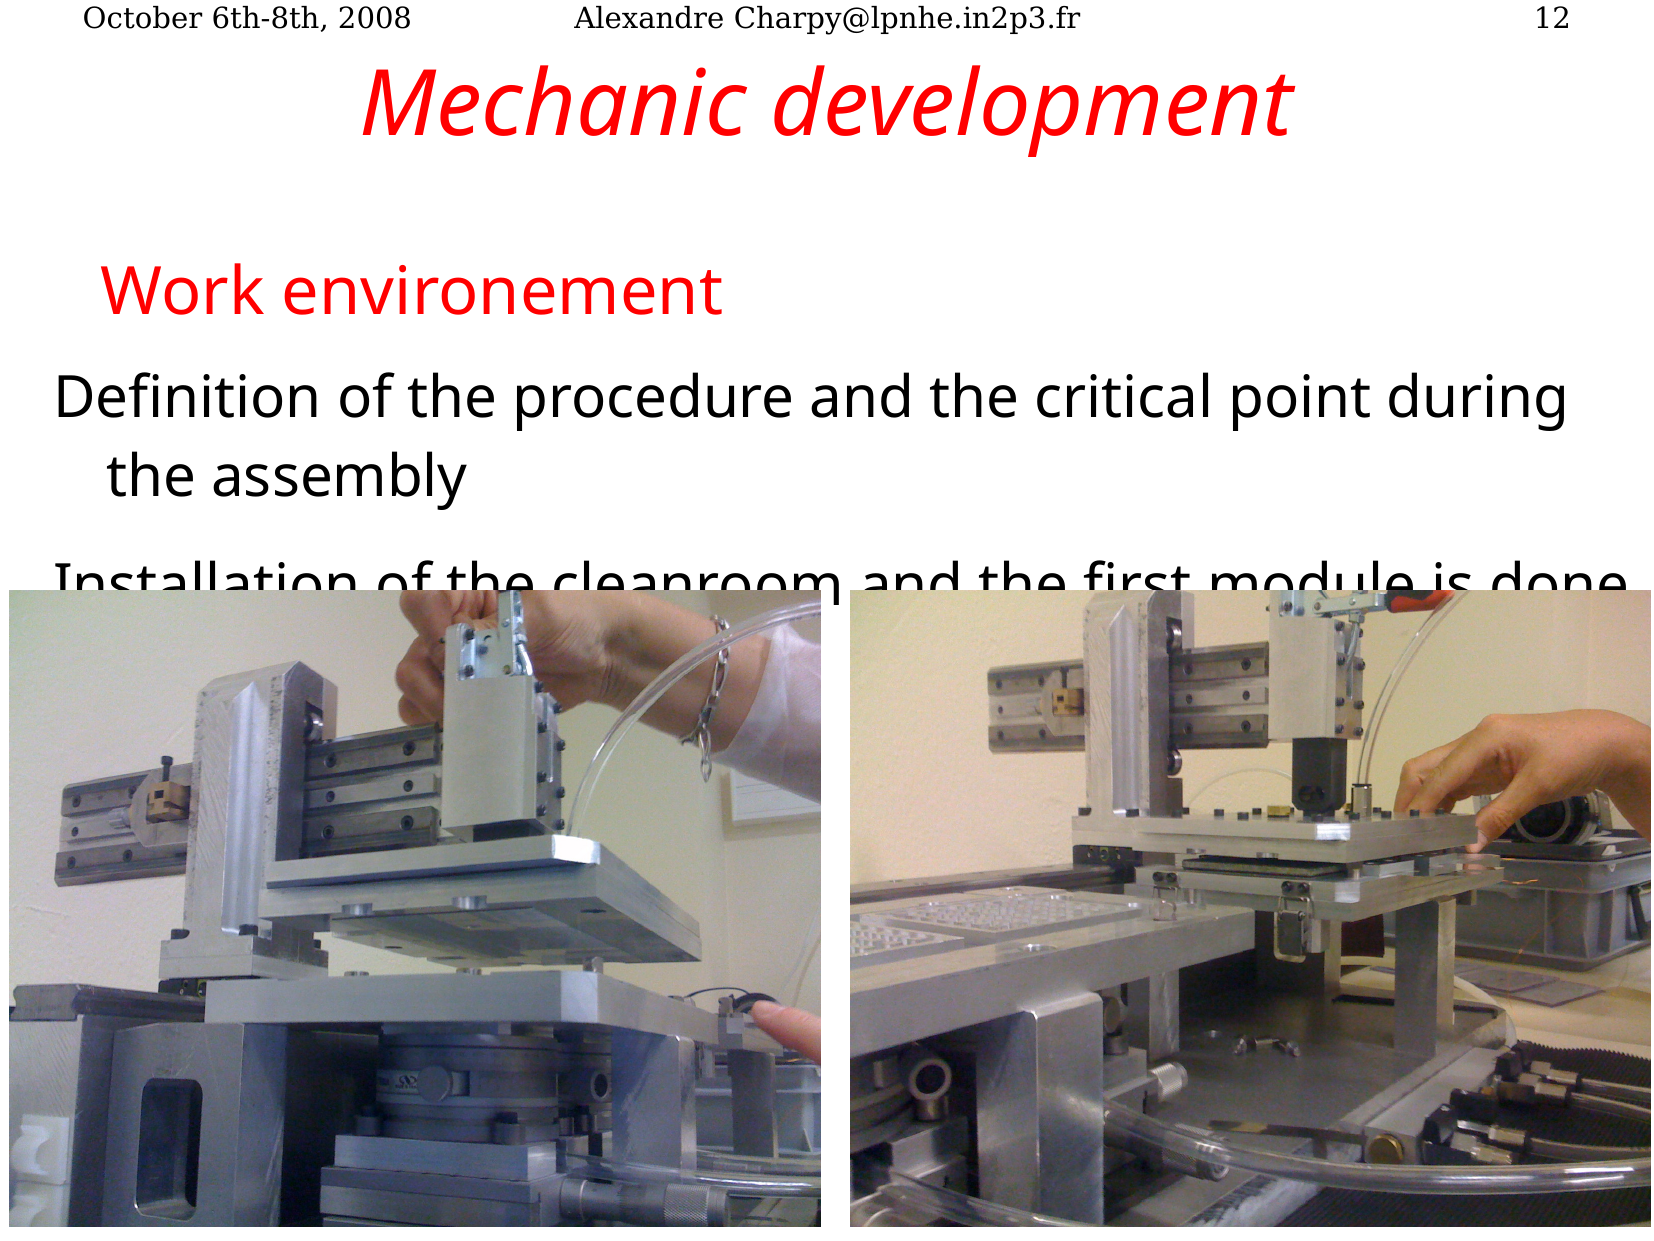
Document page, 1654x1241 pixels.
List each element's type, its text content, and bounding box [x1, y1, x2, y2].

picture [850, 590, 1651, 1227]
title Mechanic development [82, 3, 1571, 196]
list Definition of the procedure and the critical point during the assembly Installation of the cleanroom and the first module is done [35, 355, 1636, 532]
picture [9, 590, 821, 1227]
list Work environement [82, 242, 1571, 337]
